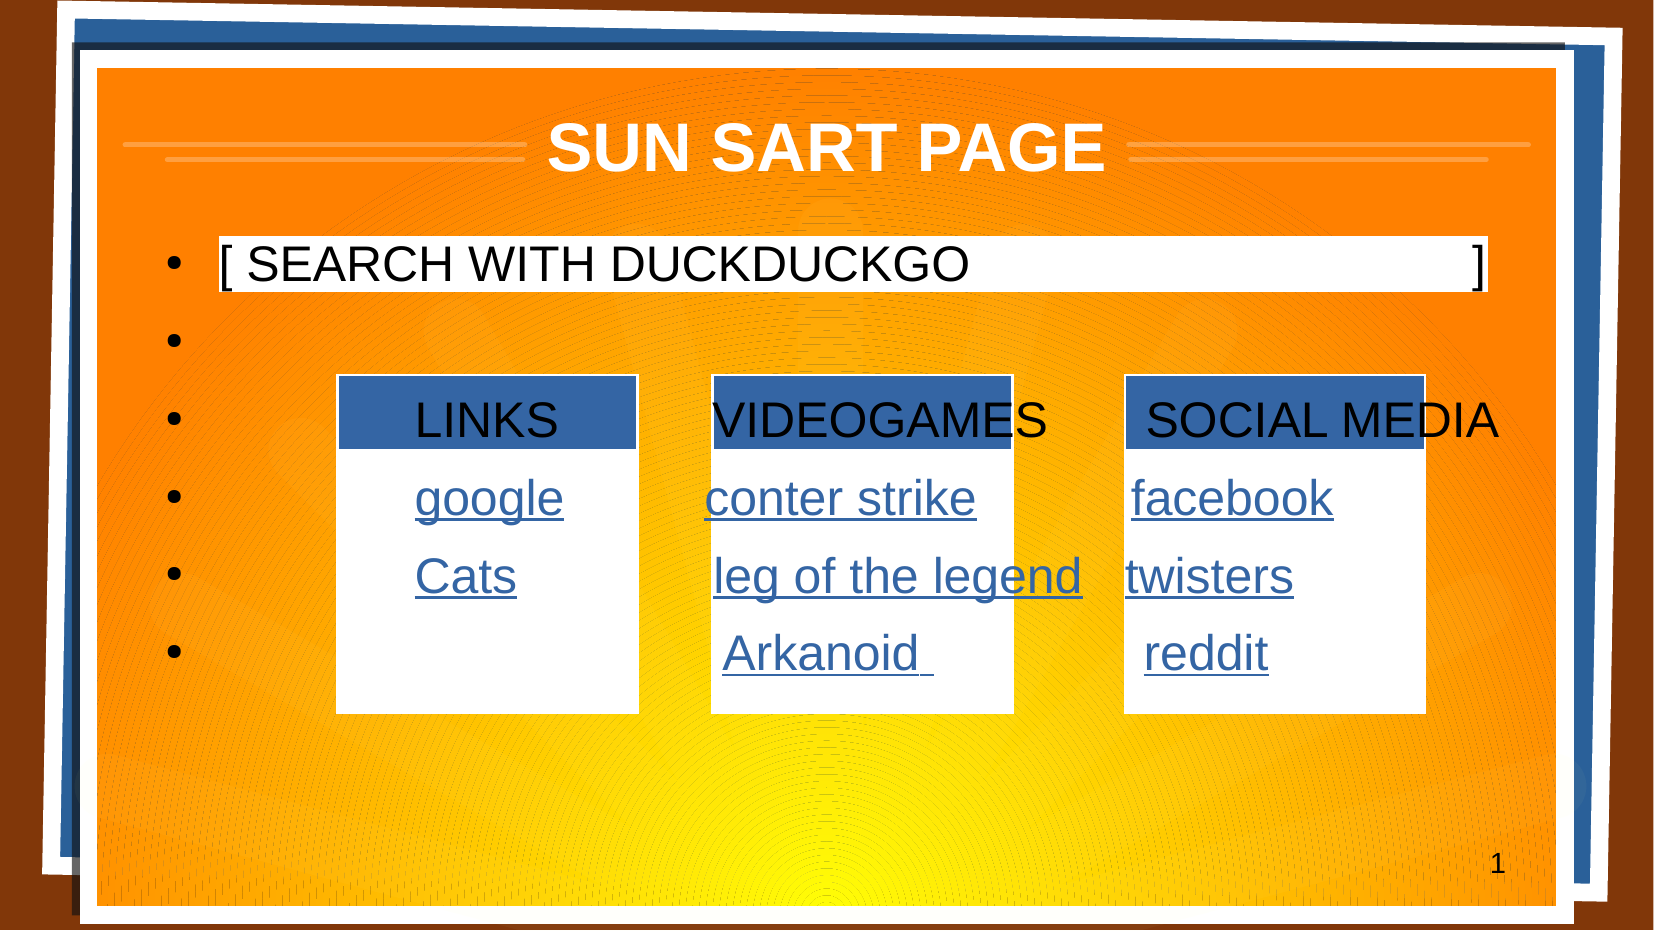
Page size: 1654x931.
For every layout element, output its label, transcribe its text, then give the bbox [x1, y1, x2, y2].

list [ SEARCH WITH DUCKDUCKGO ] LINKS VIDEOGAMES SOCIAL MEDIA google conter strike facebook Cats leg of the legend twisters Arkanoid reddit [147, 236, 1506, 827]
title SUN SART PAGE [531, 73, 1123, 222]
